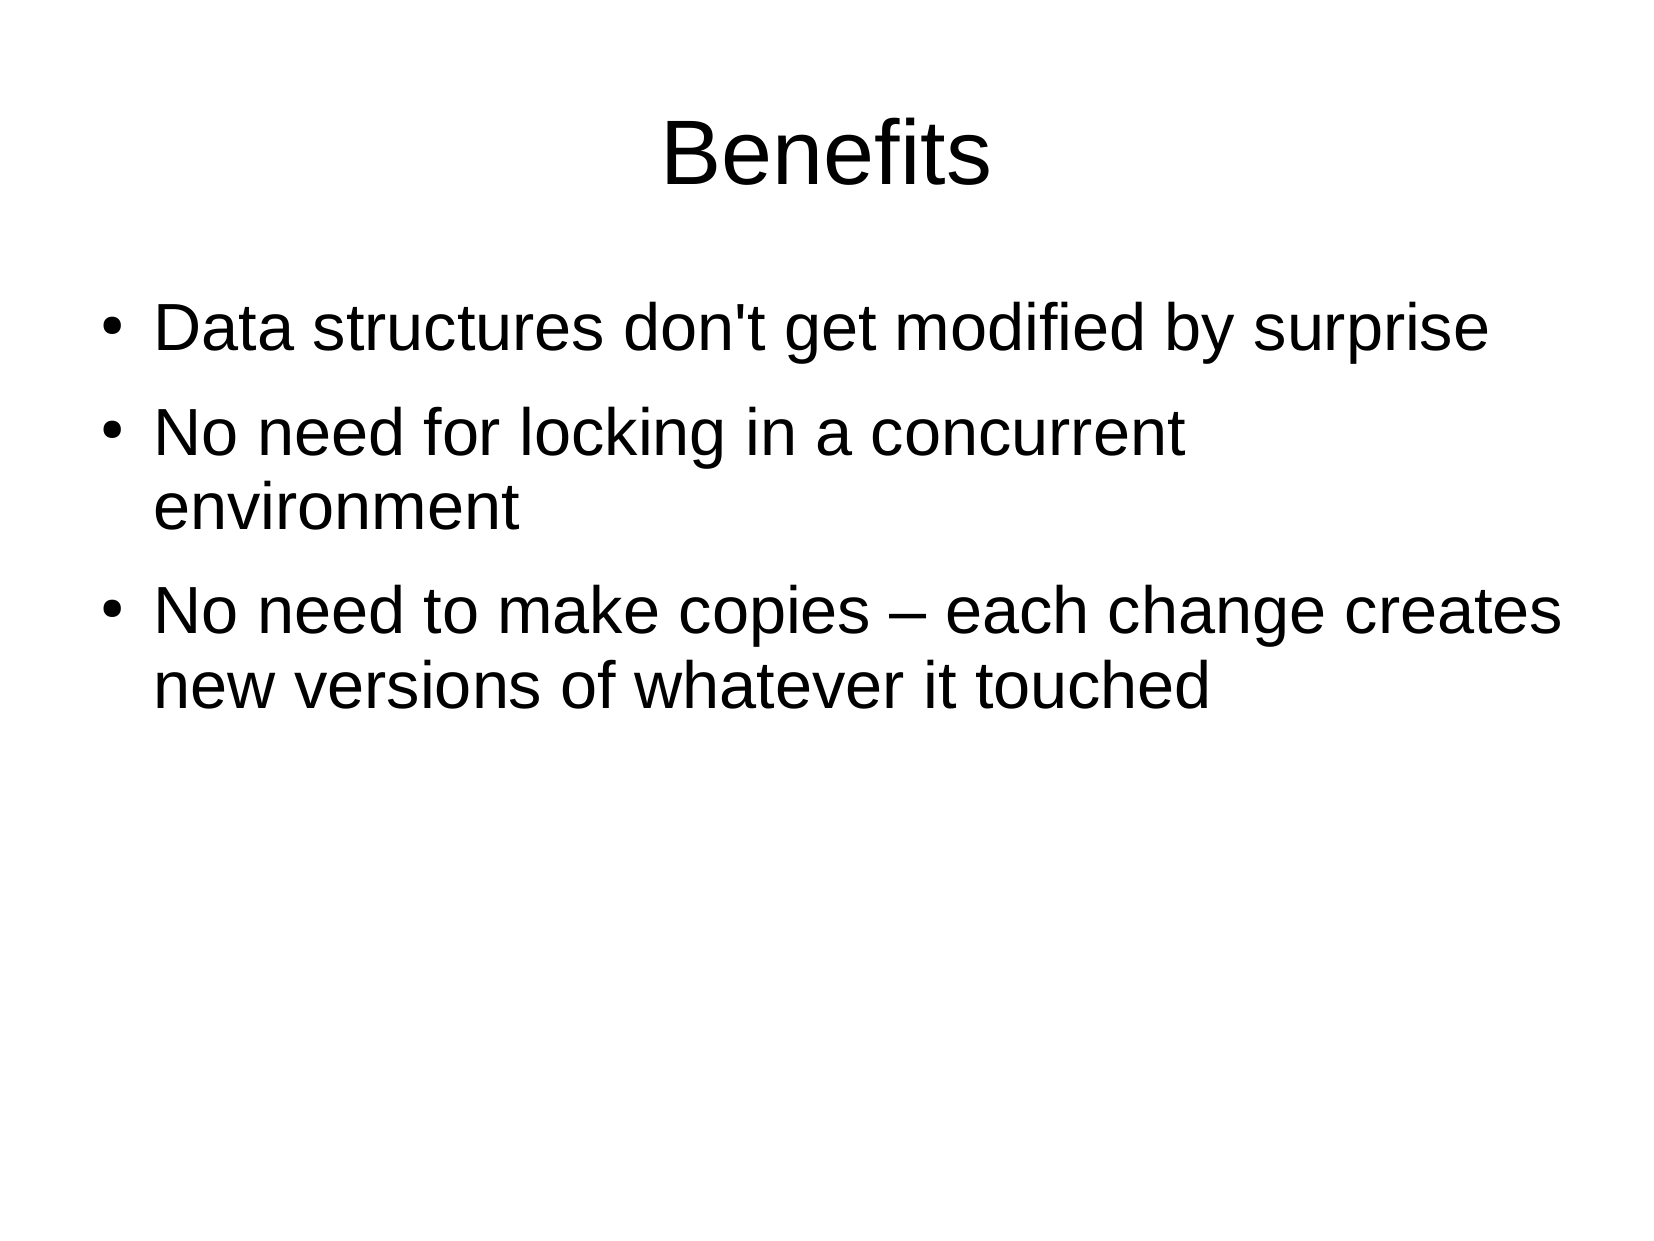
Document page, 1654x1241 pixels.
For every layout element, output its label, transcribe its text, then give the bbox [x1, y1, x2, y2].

title Benefits [82, 49, 1571, 257]
list Data structures don't get modified by surprise No need for locking in a concurrent environment No need to make copies – each change creates new versions of whatever it touched [82, 290, 1571, 1010]
